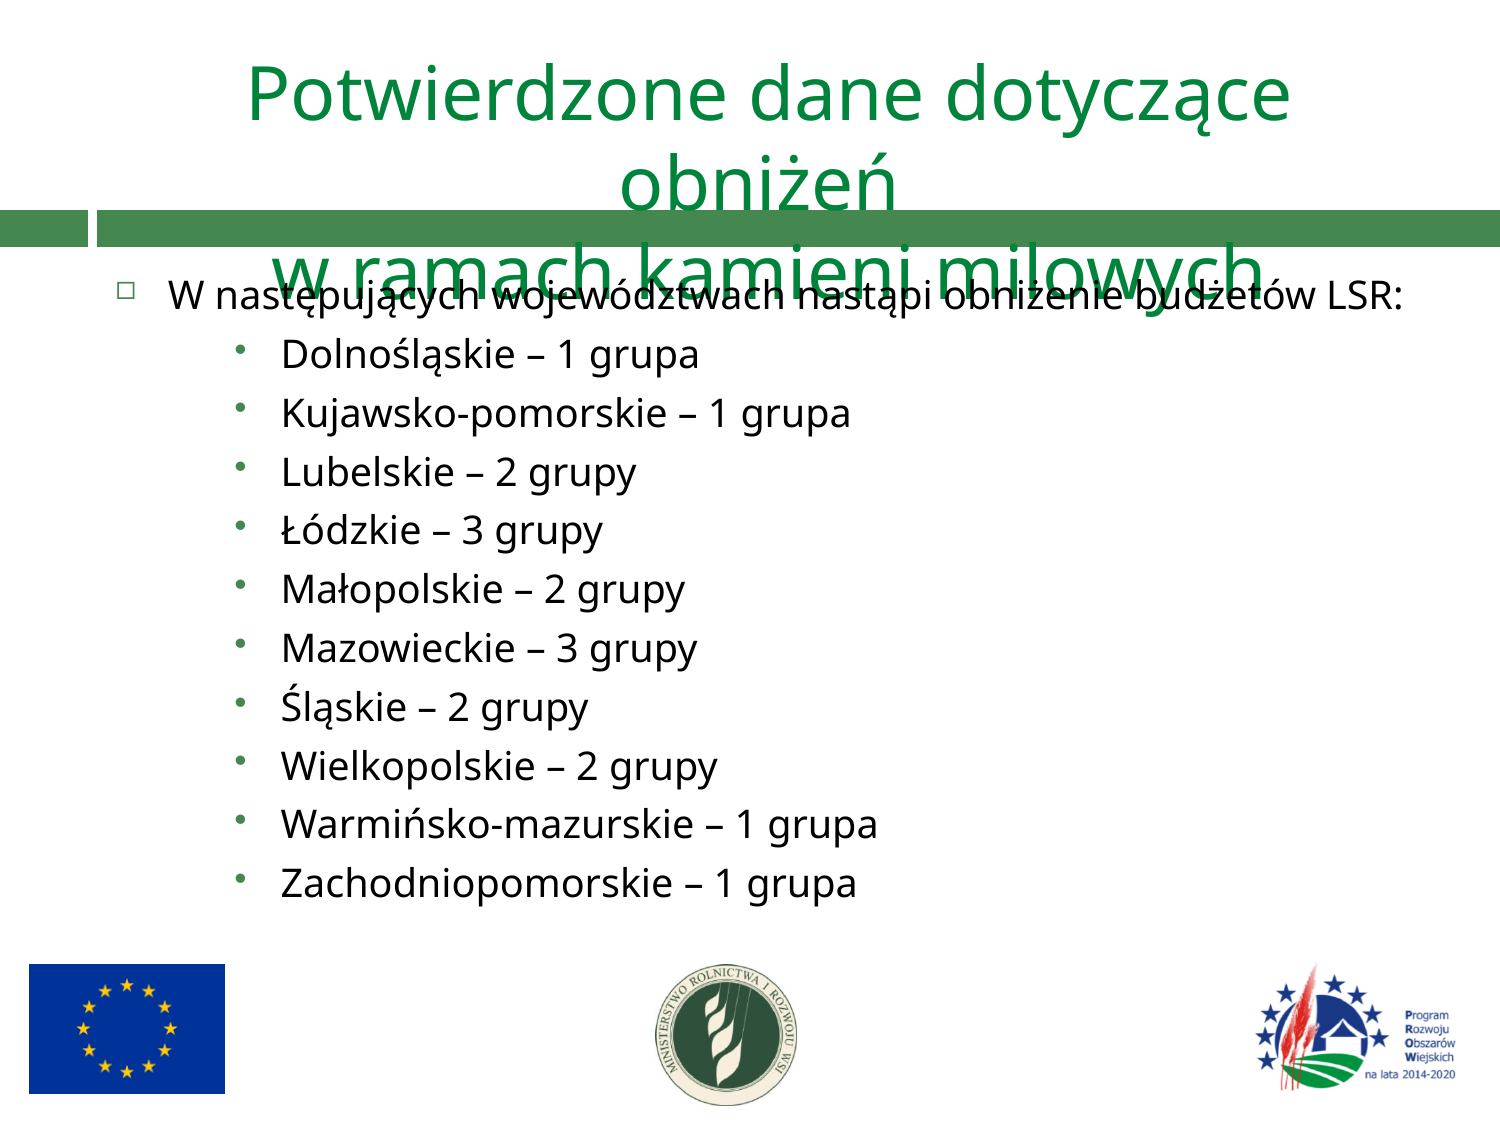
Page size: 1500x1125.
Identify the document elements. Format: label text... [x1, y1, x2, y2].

title Potwierdzone dane dotyczące obniżeń w ramach kamieni milowych [100, 37, 1438, 201]
list W następujących województwach nastąpi obniżenie budżetów LSR: Dolnośląskie – 1 grupa Kujawsko-pomorskie – 1 grupa Lubelskie – 2 grupy Łódzkie – 3 grupy Małopolskie – 2 grupy Mazowieckie – 3 grupy Śląskie – 2 grupy Wielkopolskie – 2 grupy Warmińsko-mazurskie – 1 grupa Zachodniopomorskie – 1 grupa [100, 262, 1438, 956]
